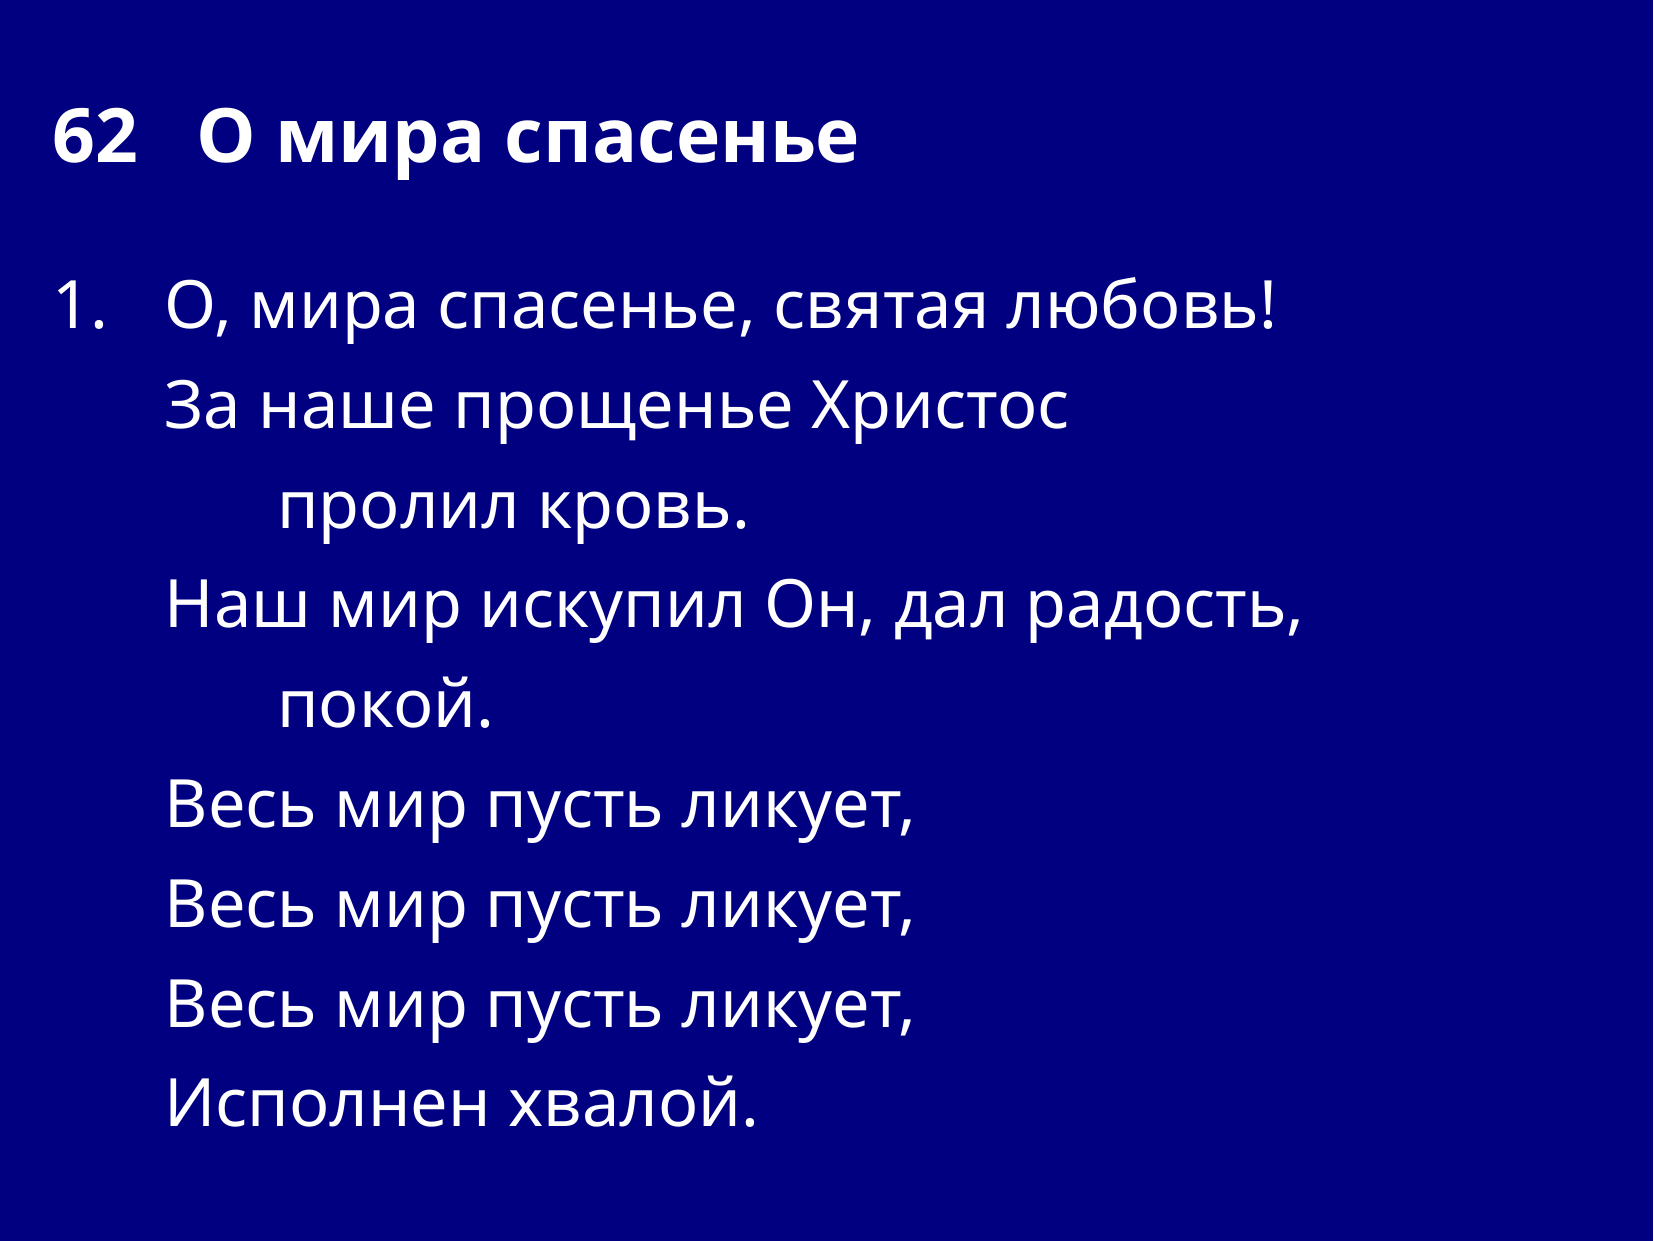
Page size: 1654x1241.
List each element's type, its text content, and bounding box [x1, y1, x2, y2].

text_box 62 О мира спасенье [37, 75, 1576, 188]
text_box 1. О, мира спасенье, святая любовь! За наше прощенье Христос пролил кровь. Наш мир искупил Он, дал радость, покой. Весь мир пусть ликует, Весь мир пусть ликует, Весь мир пусть ликует, Исполнен хвалой. [37, 150, 1653, 1163]
